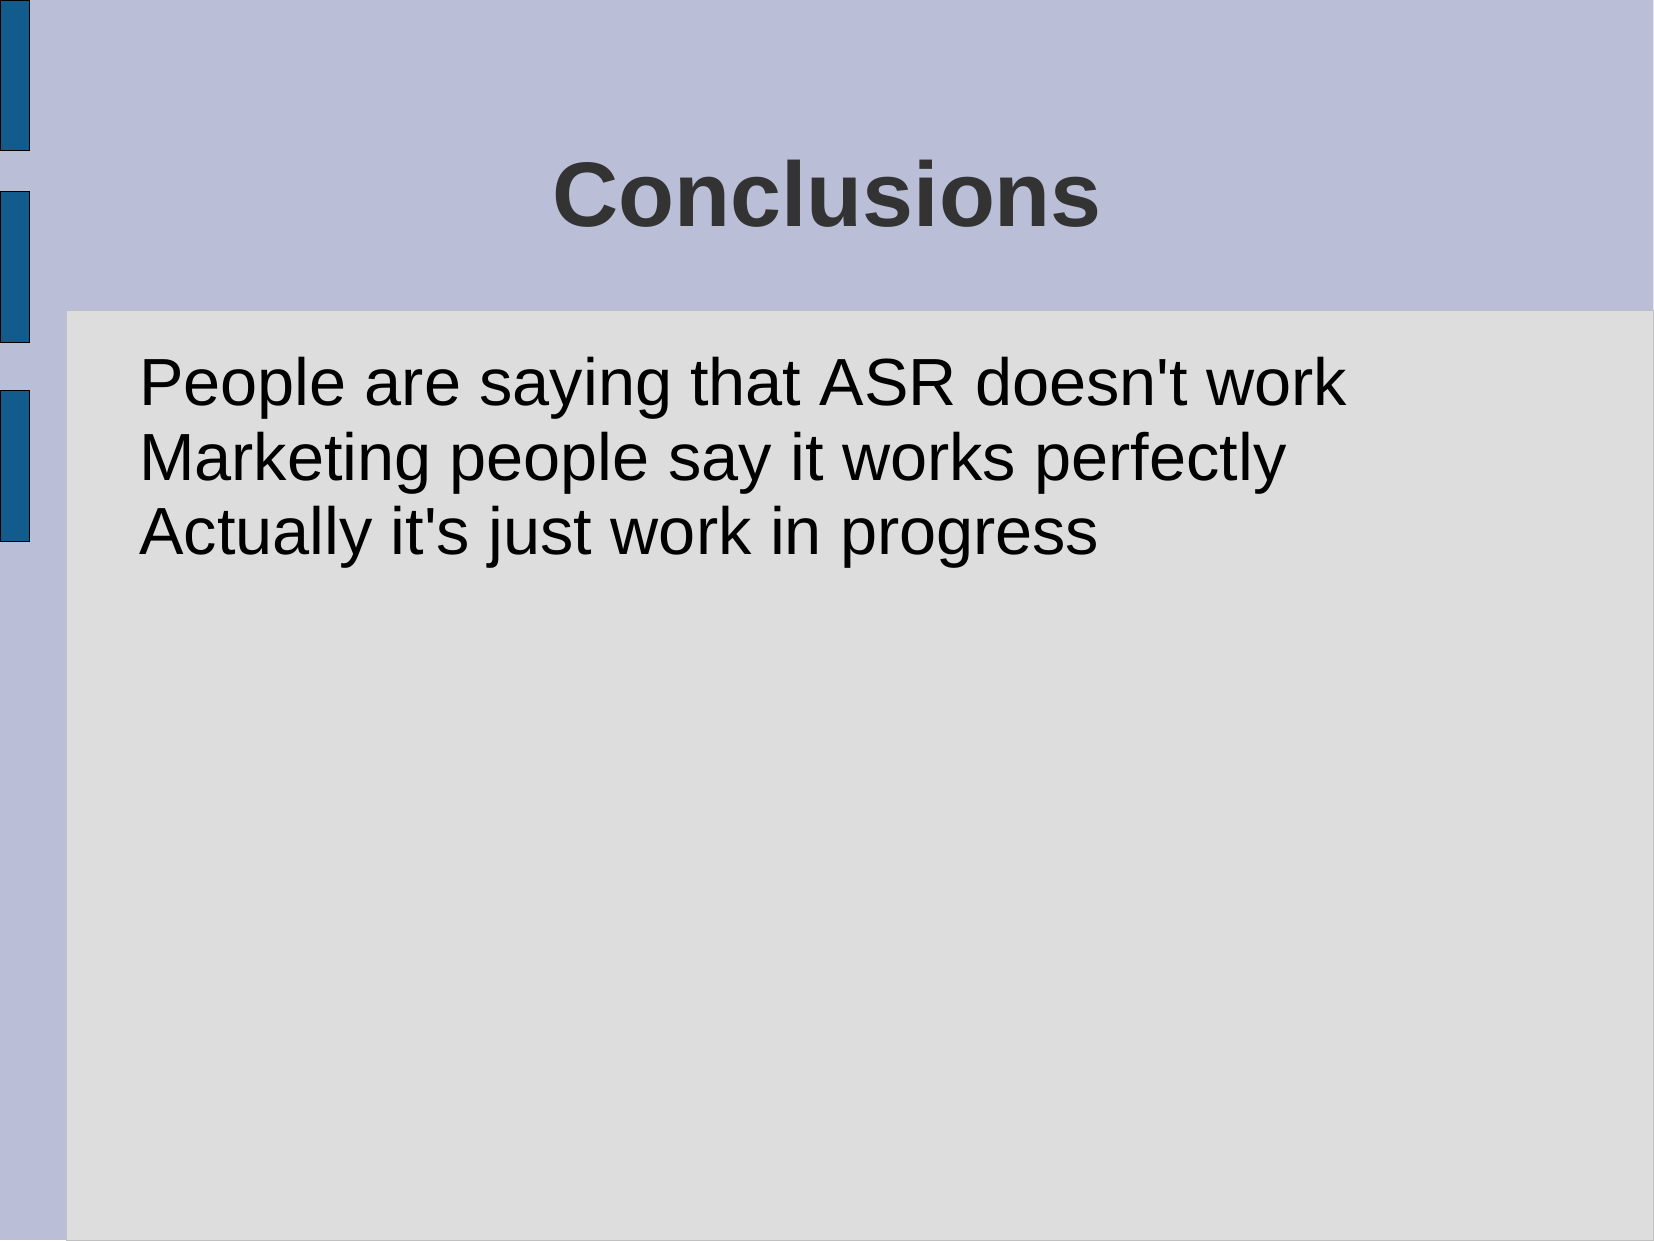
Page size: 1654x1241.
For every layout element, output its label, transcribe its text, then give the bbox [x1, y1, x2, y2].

title Conclusions [121, 91, 1534, 299]
list People are saying that ASR doesn't work Marketing people say it works perfectly Actually it's just work in progress [121, 344, 1534, 1127]
